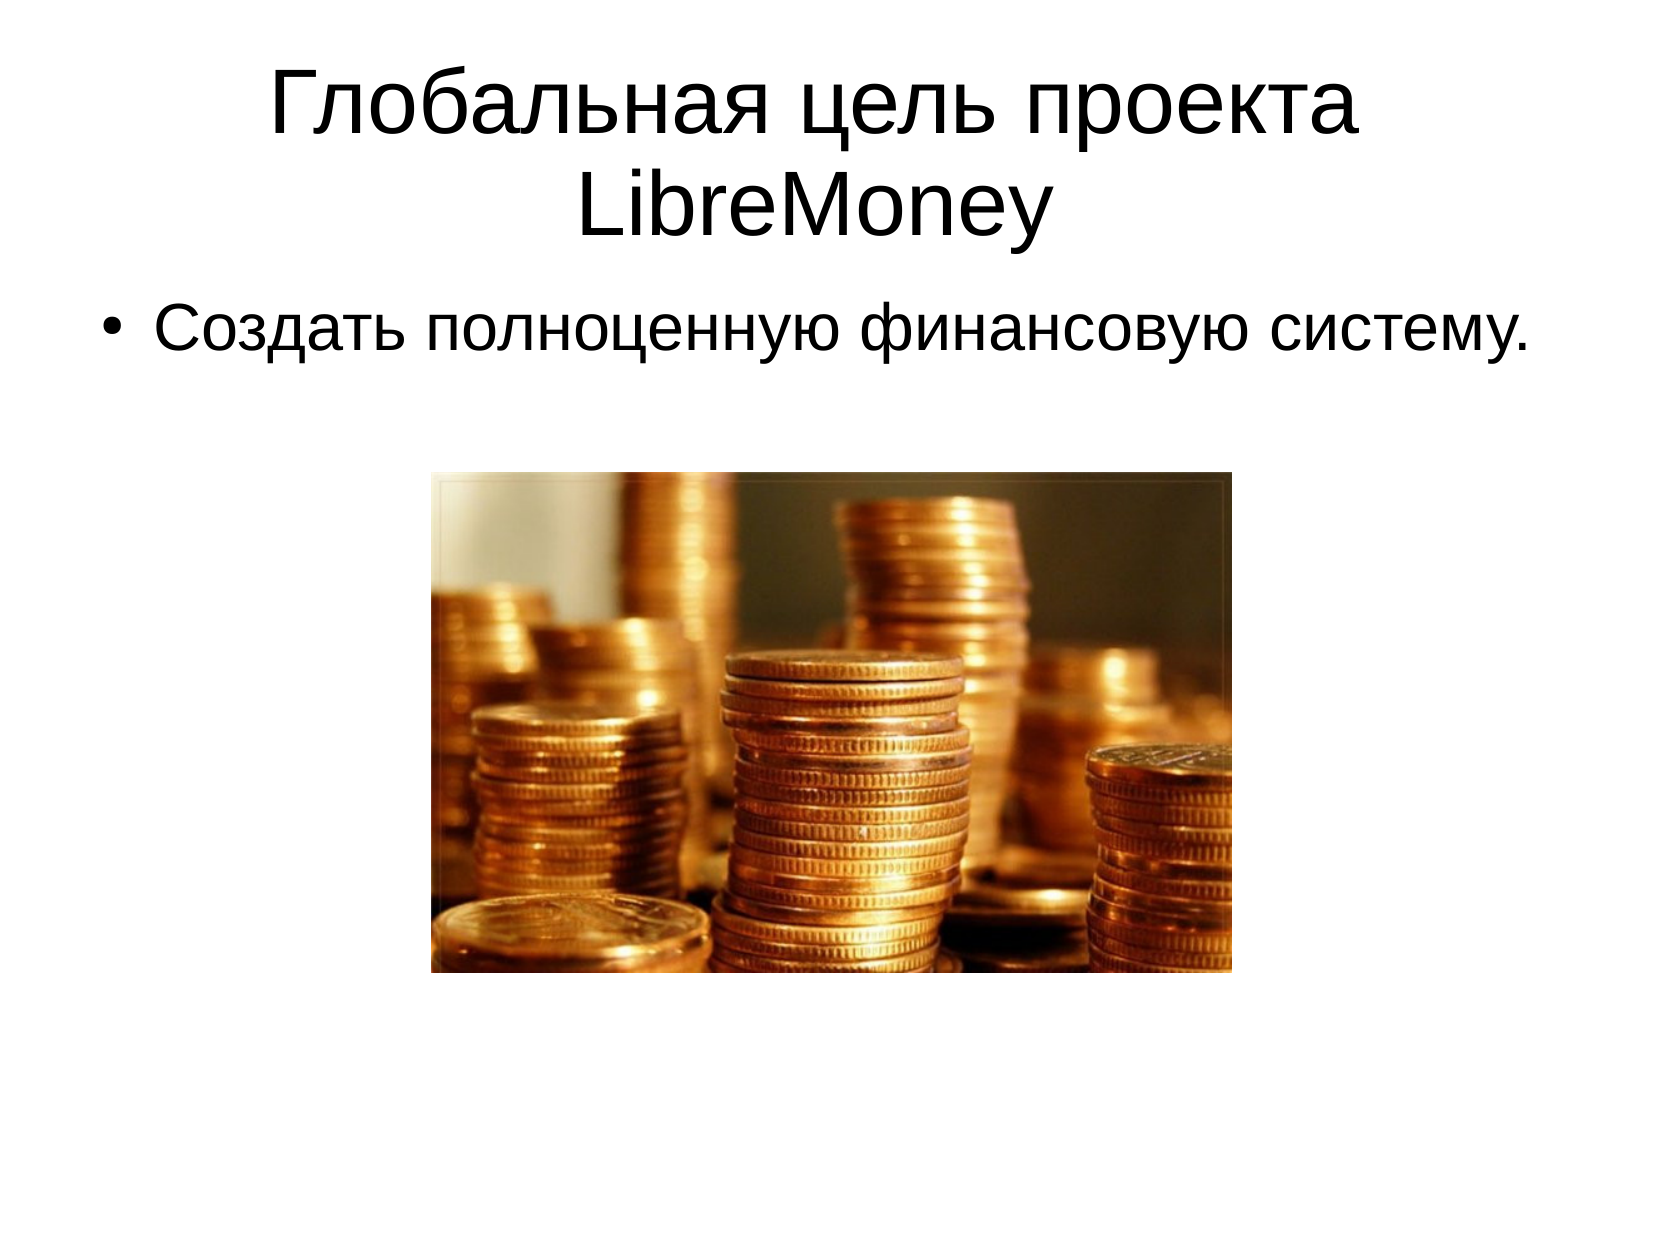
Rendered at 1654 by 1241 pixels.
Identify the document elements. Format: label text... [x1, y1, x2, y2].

picture [431, 472, 1232, 973]
list Создать полноценную финансовую систему. [82, 290, 1571, 1010]
title Глобальная цель проекта LibreMoney [70, 49, 1560, 257]
